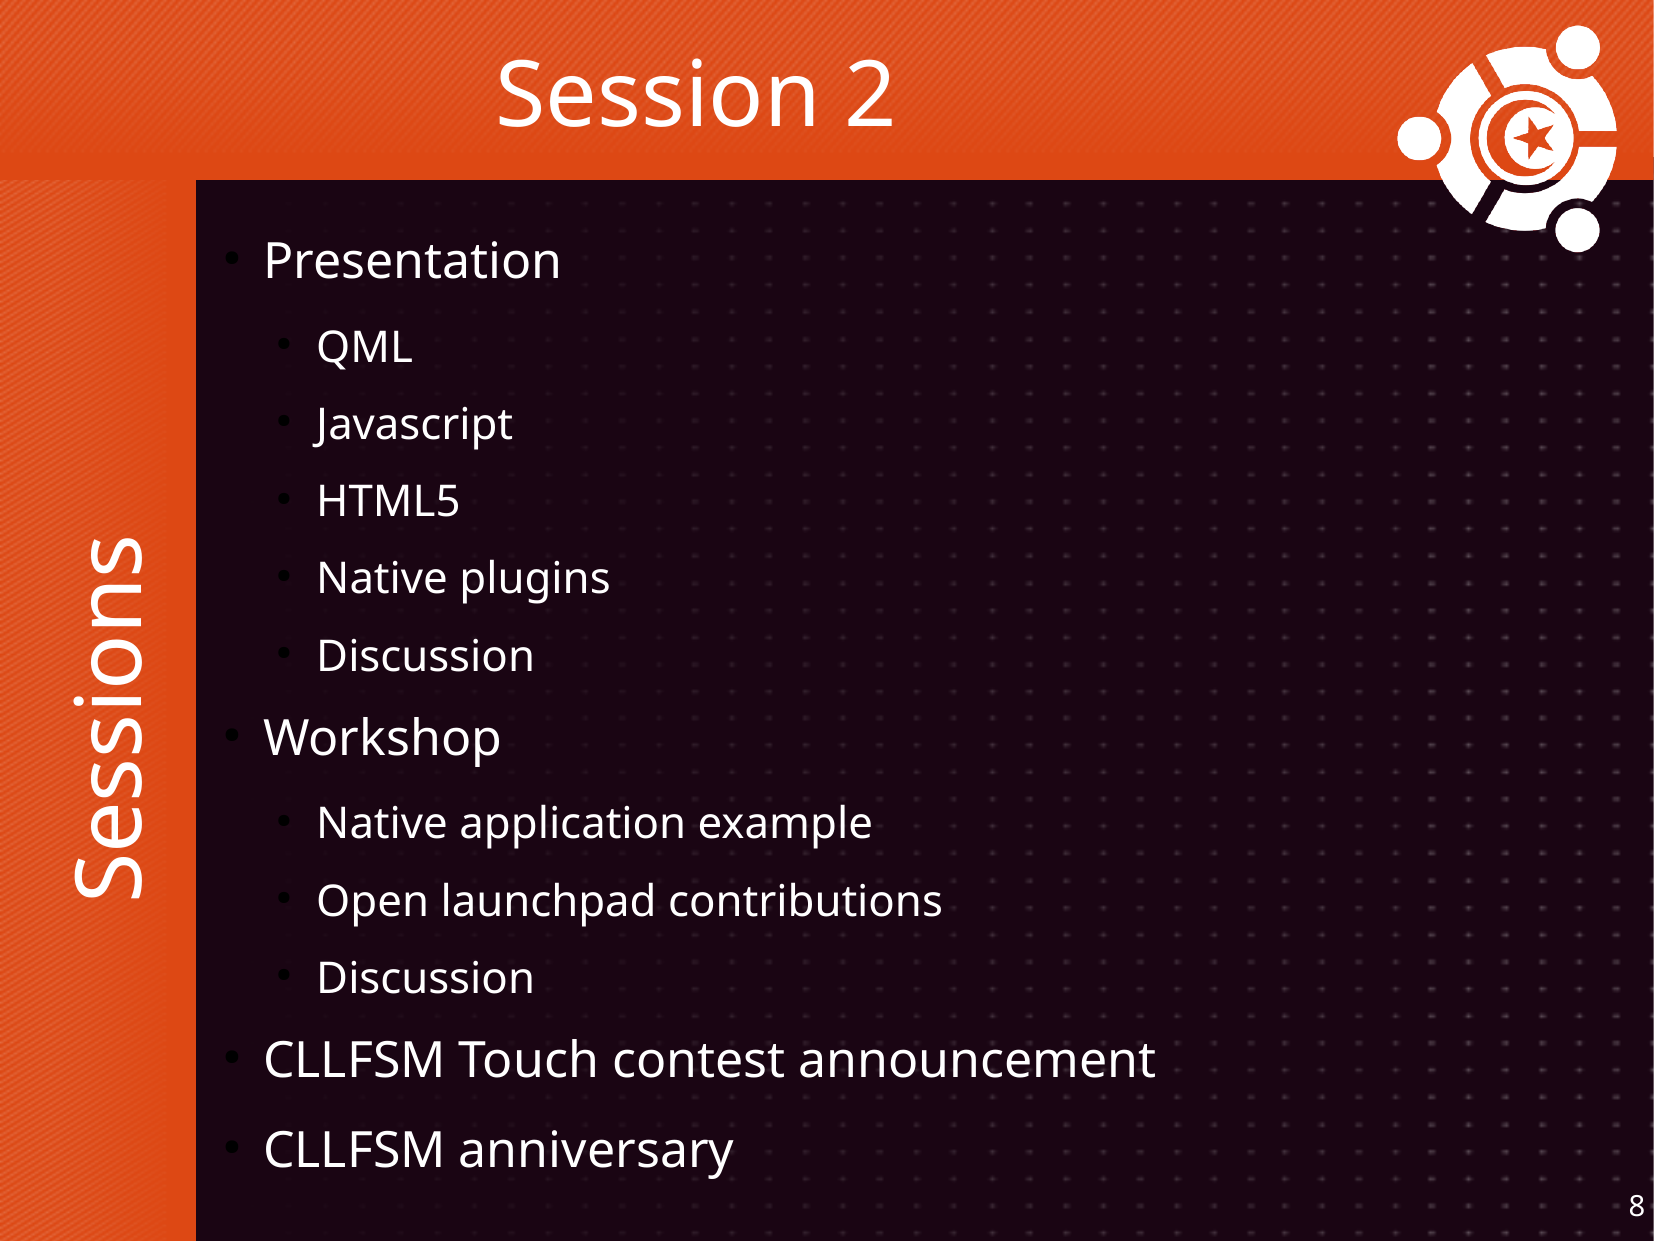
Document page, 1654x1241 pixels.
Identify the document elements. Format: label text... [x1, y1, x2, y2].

title Session 2 [0, 2, 1394, 181]
title Sessions [17, 210, 196, 1229]
picture [0, 0, 1654, 1241]
list Presentation QML Javascript HTML5 Native plugins Discussion Workshop Native application example Open launchpad contributions Discussion CLLFSM Touch contest announcement CLLFSM anniversary [210, 225, 1639, 1186]
